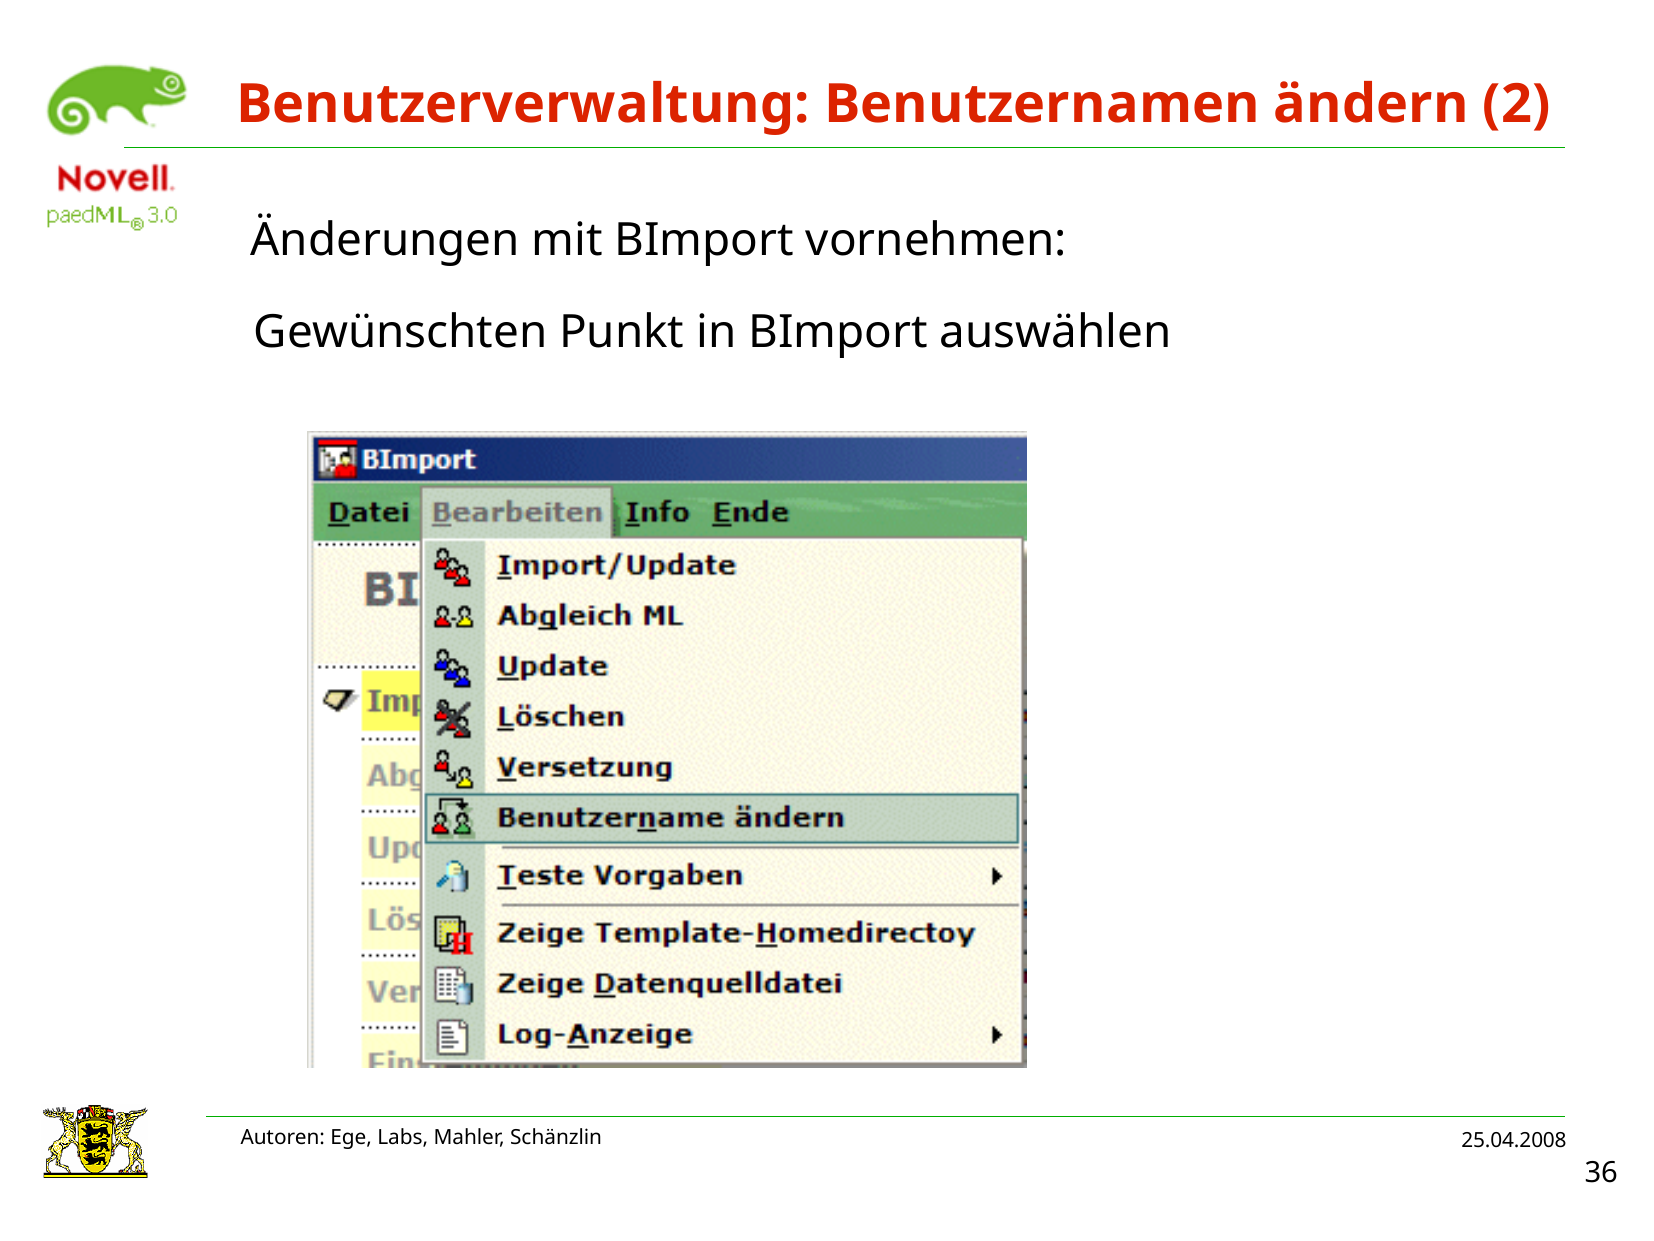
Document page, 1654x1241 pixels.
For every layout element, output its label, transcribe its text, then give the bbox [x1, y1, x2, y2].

picture [307, 431, 1027, 1068]
picture [29, 34, 199, 237]
picture [41, 1104, 148, 1180]
title Benutzerverwaltung: Benutzernamen ändern (2) [236, 68, 1599, 134]
list Änderungen mit BImport vornehmen: Gewünschten Punkt in BImport auswählen [236, 206, 1565, 347]
